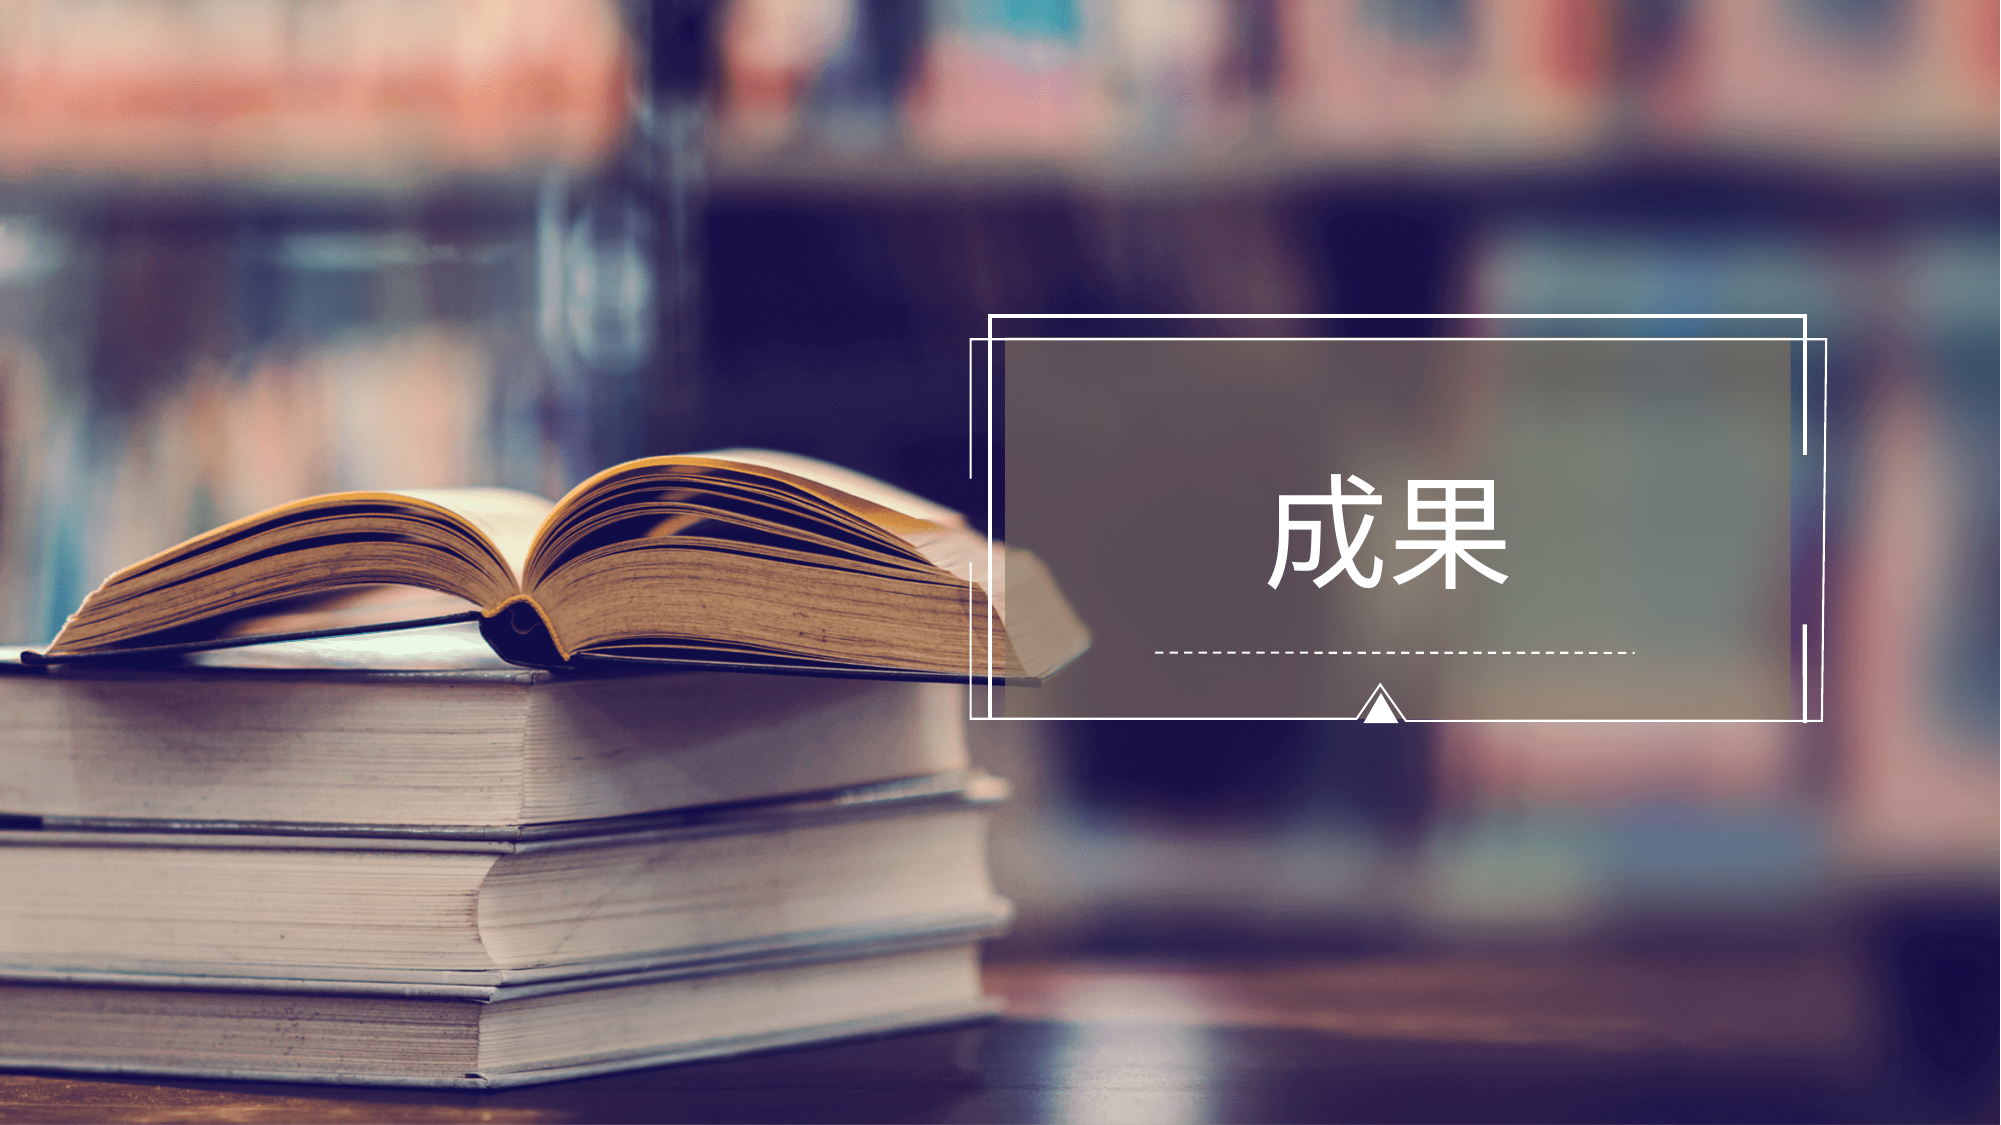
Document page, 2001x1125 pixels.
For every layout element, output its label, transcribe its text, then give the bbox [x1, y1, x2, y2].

text_box [1359, 688, 1402, 724]
picture [0, 0, 2000, 1125]
text_box 成果 [1248, 446, 1549, 612]
text_box [1005, 341, 1791, 719]
